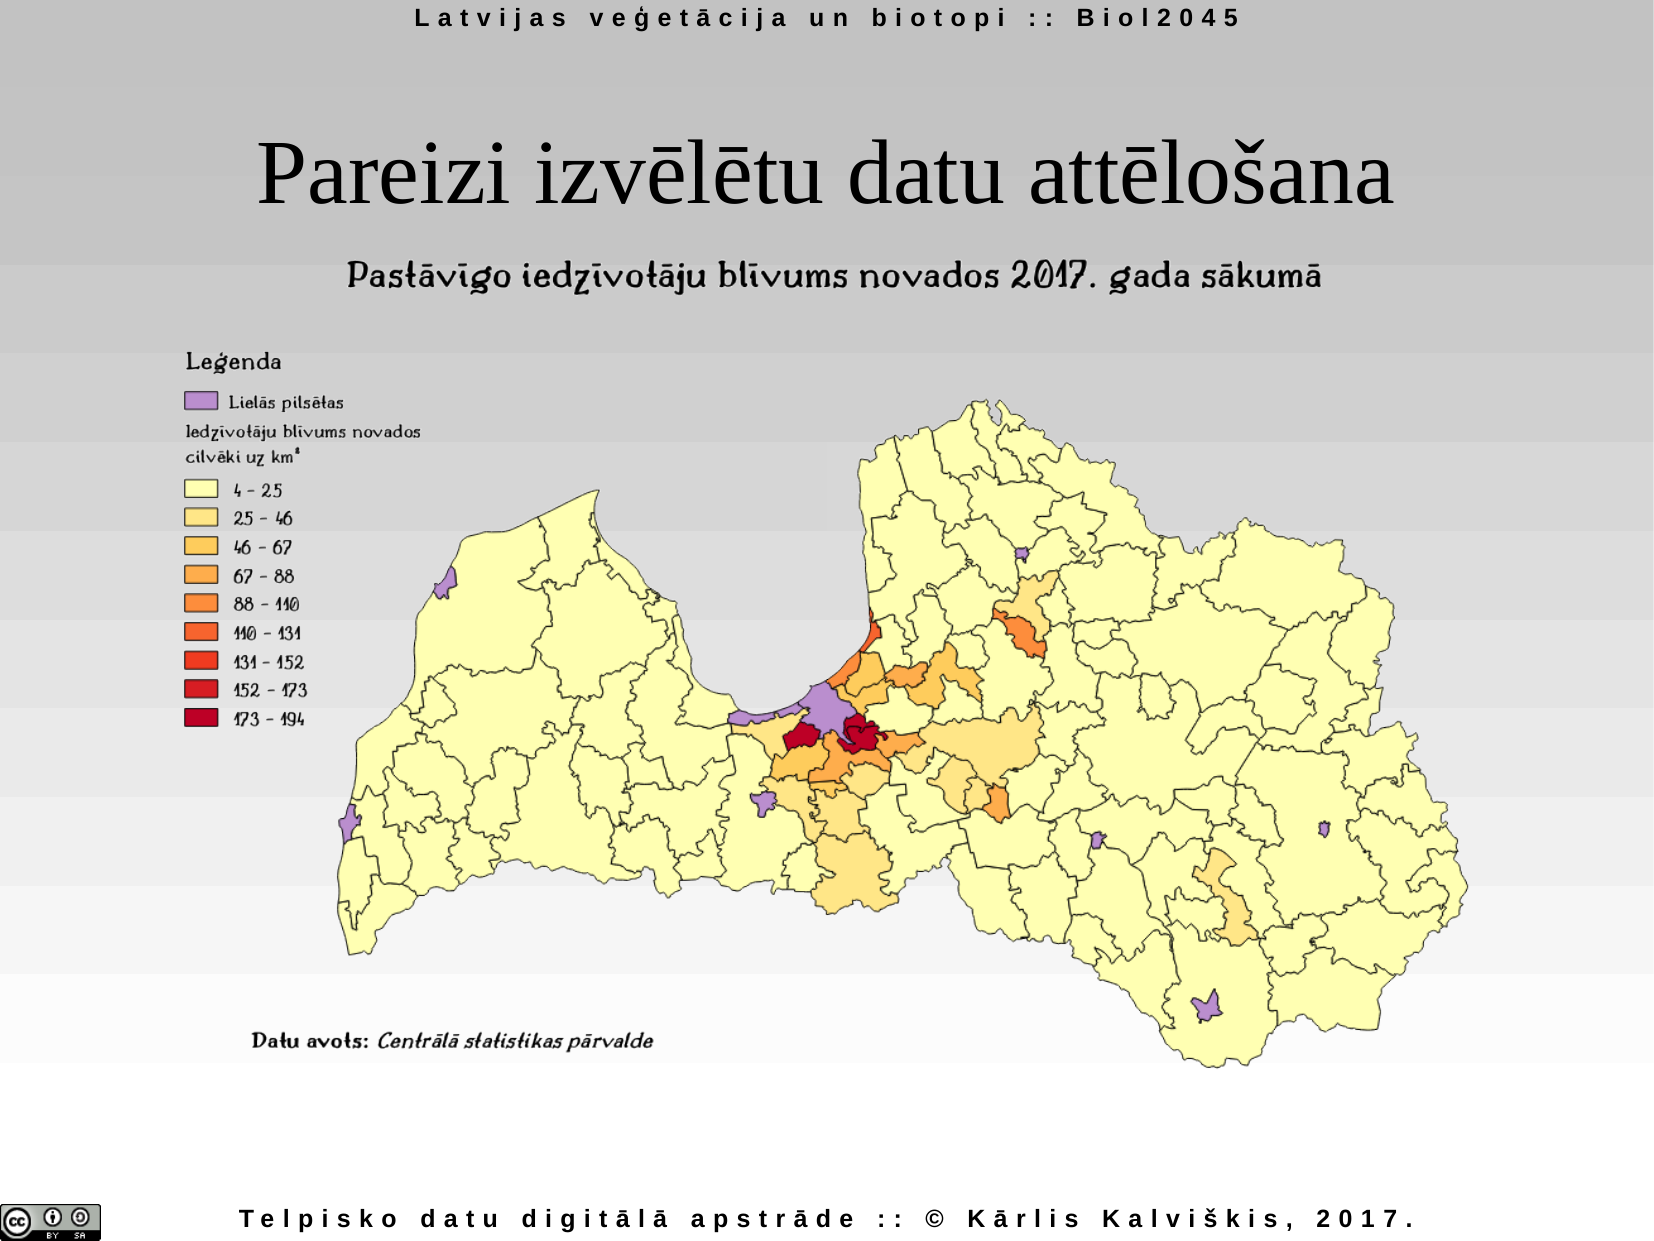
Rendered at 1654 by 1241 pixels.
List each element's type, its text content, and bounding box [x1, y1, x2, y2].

picture [0, 0, 1654, 1241]
title Pareizi izvēlētu datu attēlošana [29, 49, 1625, 296]
